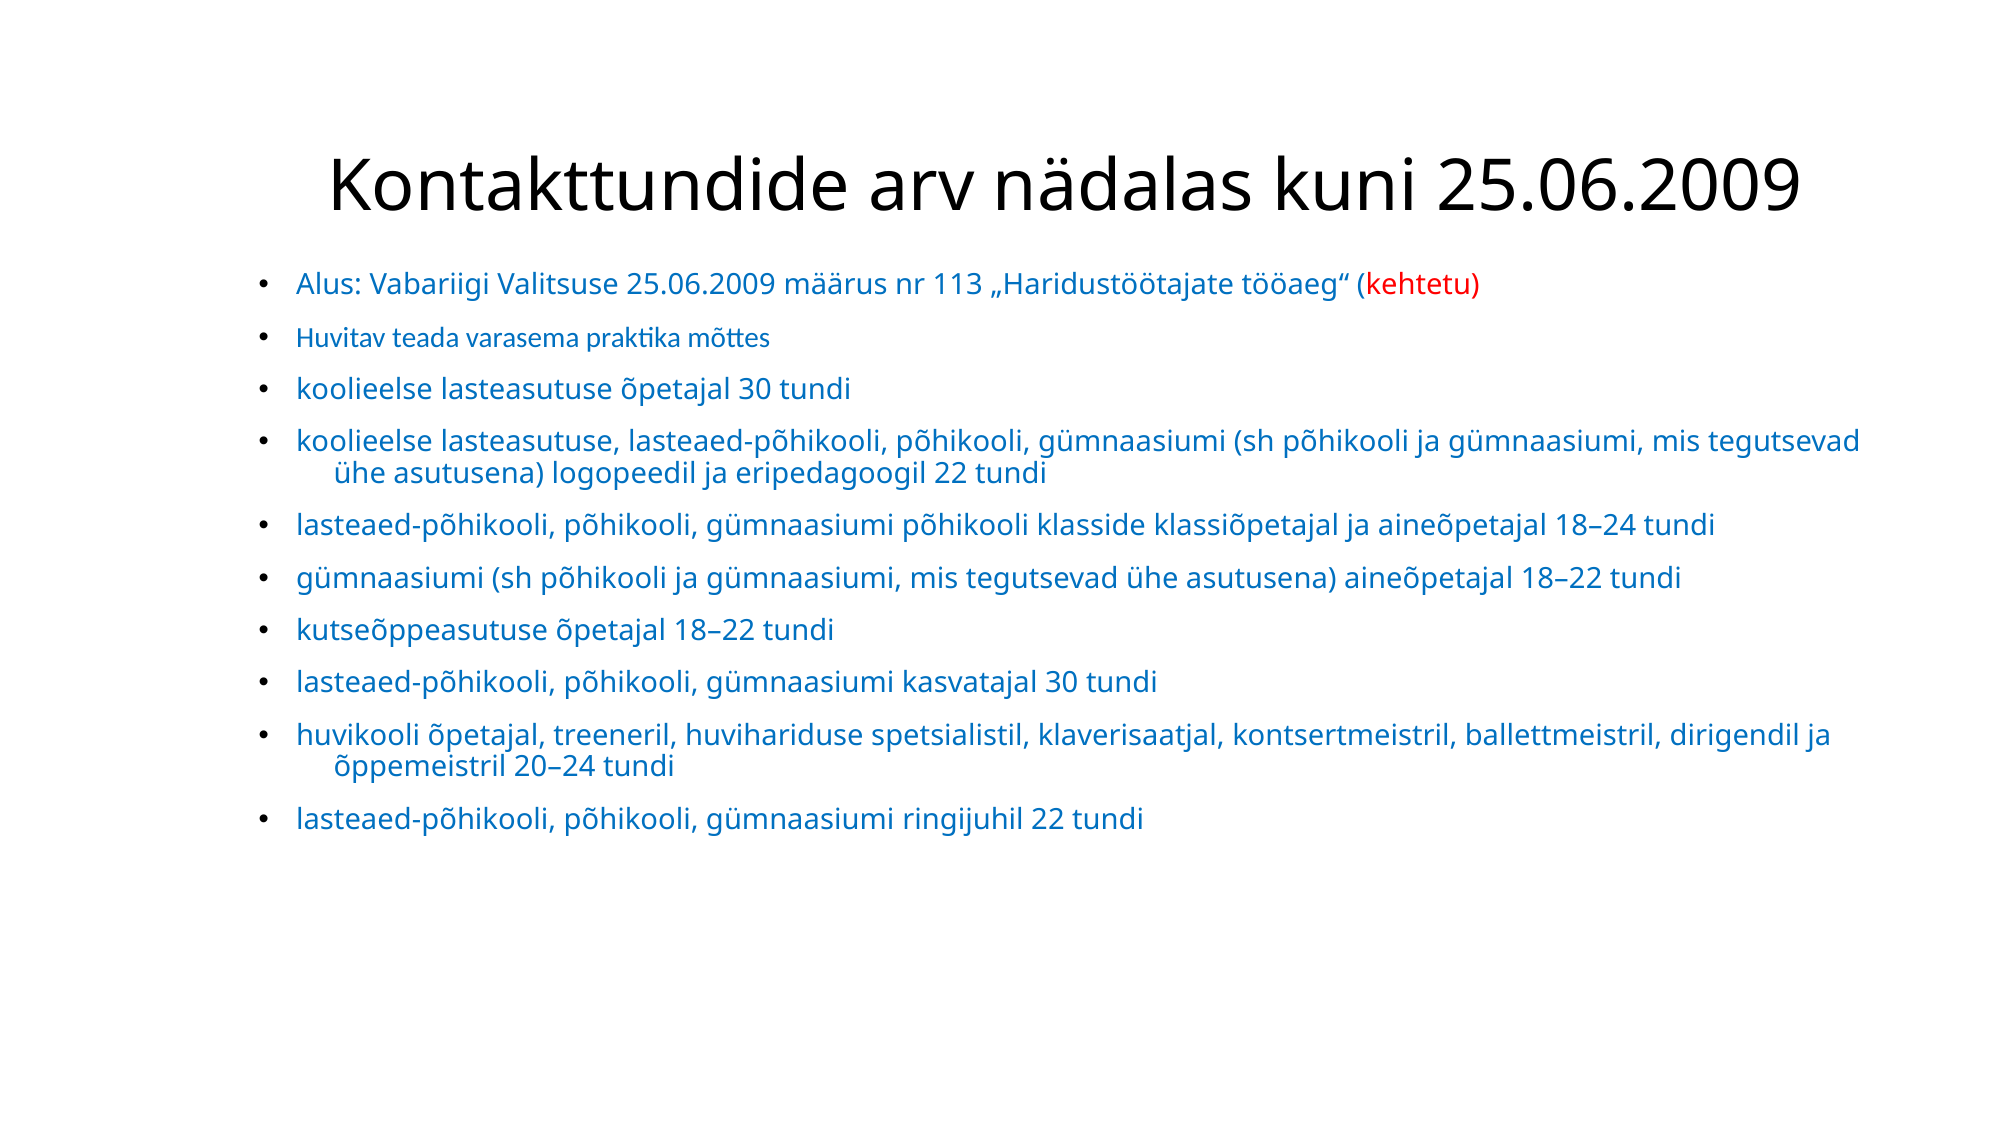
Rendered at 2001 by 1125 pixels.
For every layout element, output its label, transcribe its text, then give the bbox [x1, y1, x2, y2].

list Alus: Vabariigi Valitsuse 25.06.2009 määrus nr 113 „Haridustöötajate tööaeg“ (kehtetu) Huvitav teada varasema praktika mõttes koolieelse lasteasutuse õpetajal 30 tundi koolieelse lasteasutuse, lasteaed-põhikooli, põhikooli, gümnaasiumi (sh põhikooli ja gümnaasiumi, mis tegutsevad ühe asutusena) logopeedil ja eripedagoogil 22 tundi lasteaed-põhikooli, põhikooli, gümnaasiumi põhikooli klasside klassiõpetajal ja aineõpetajal 18–24 tundi gümnaasiumi (sh põhikooli ja gümnaasiumi, mis tegutsevad ühe asutusena) aineõpetajal 18–22 tundi kutseõppeasutuse õpetajal 18–22 tundi lasteaed-põhikooli, põhikooli, gümnaasiumi kasvatajal 30 tundi huvikooli õpetajal, treeneril, huvihariduse spetsialistil, klaverisaatjal, kontsertmeistril, ballettmeistril, dirigendil ja õppemeistril 20–24 tundi lasteaed-põhikooli, põhikooli, gümnaasiumi ringijuhil 22 tundi [243, 262, 1888, 1061]
title Kontakttundide arv nädalas kuni 25.06.2009 [243, 112, 1887, 262]
